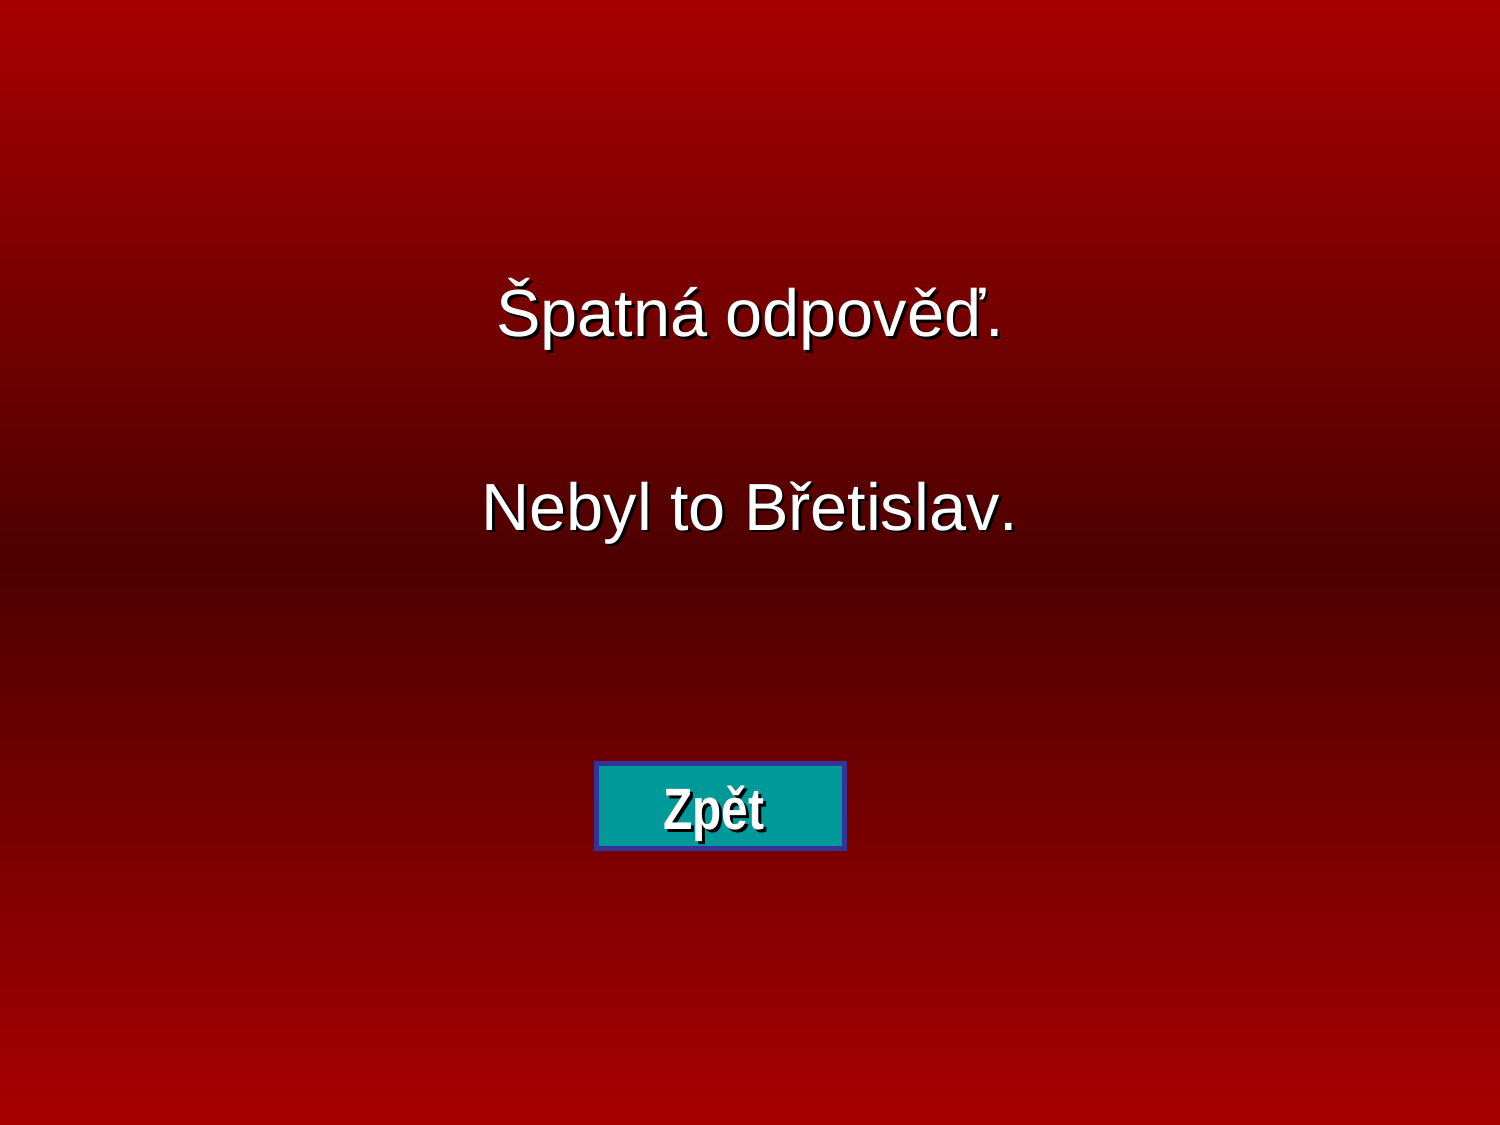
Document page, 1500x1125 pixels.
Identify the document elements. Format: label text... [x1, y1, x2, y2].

list Špatná odpověď. Nebyl to Břetislav. [75, 262, 1426, 1006]
text_box Zpět [596, 763, 845, 849]
